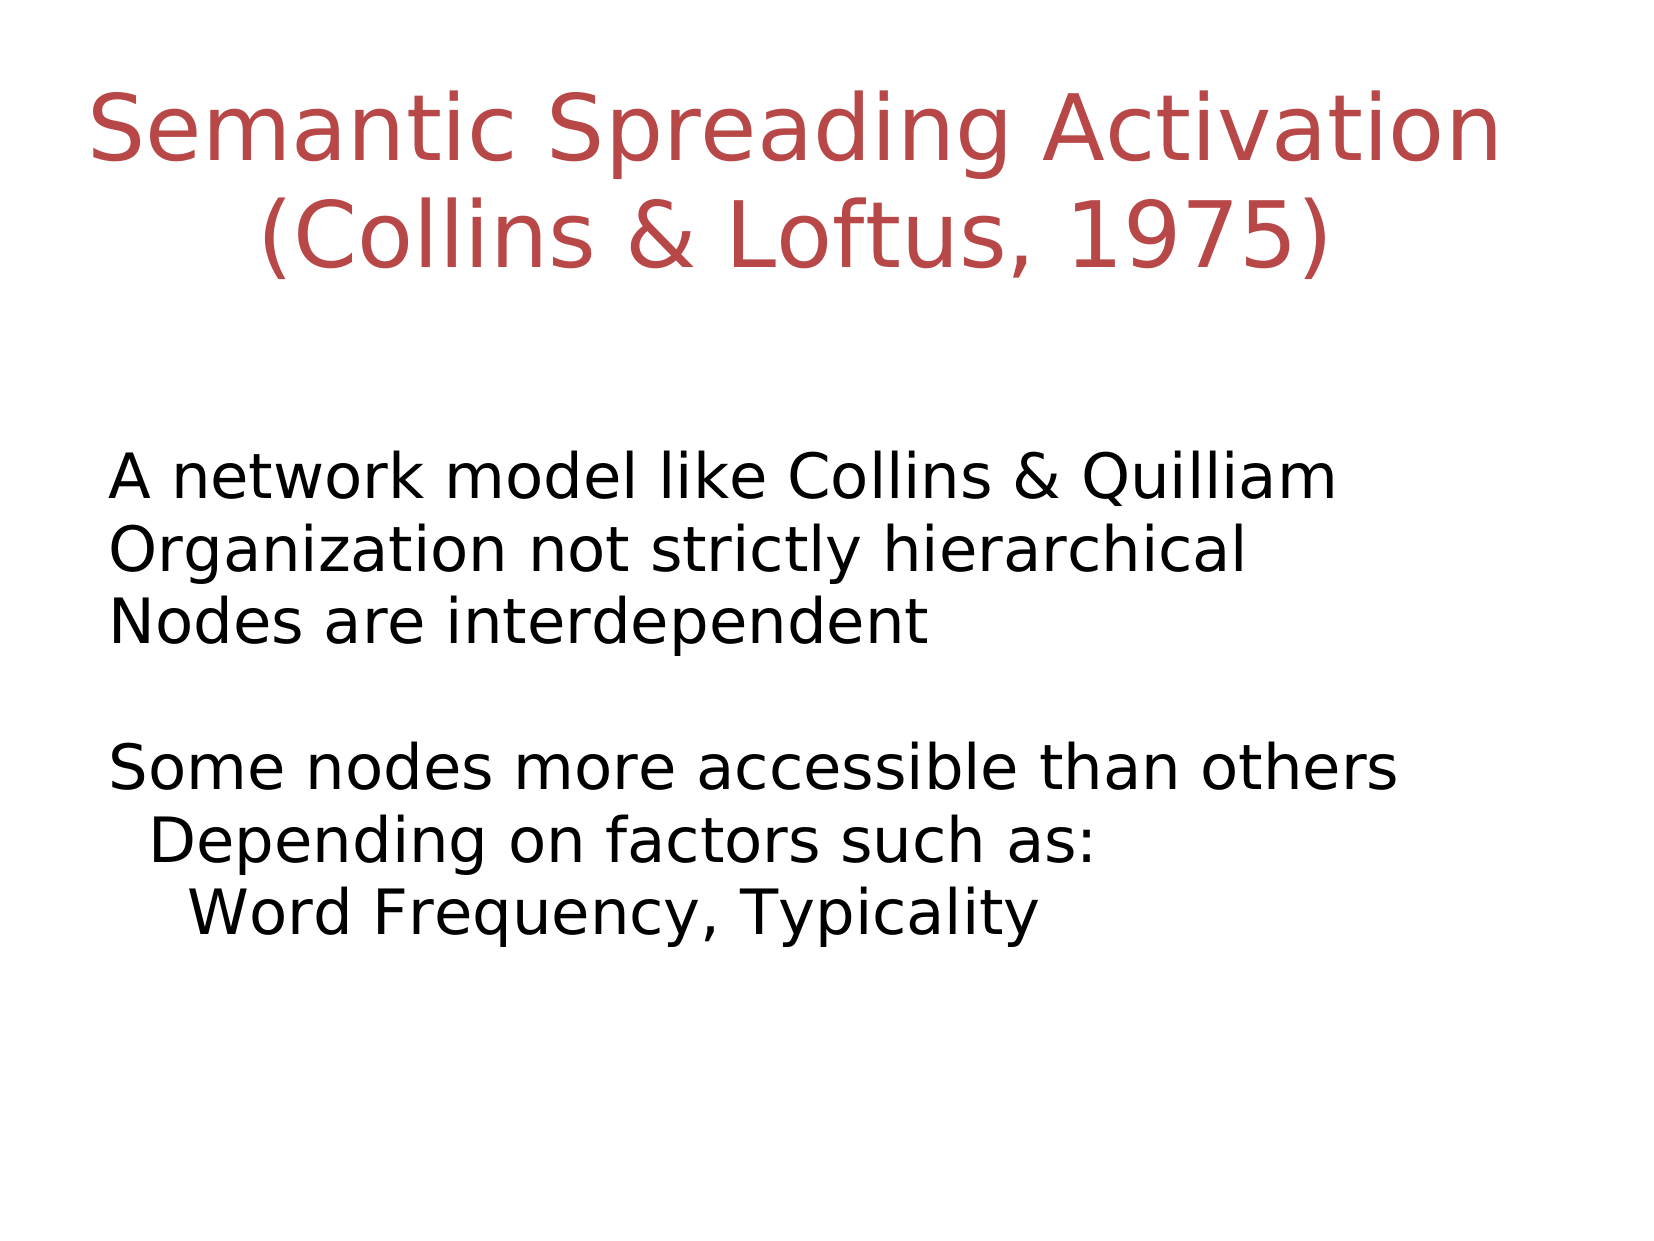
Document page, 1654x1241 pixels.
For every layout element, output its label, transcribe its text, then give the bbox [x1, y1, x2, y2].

title Semantic Spreading Activation (Collins & Loftus, 1975) [55, 75, 1538, 290]
subtitle A network model like Collins & Quilliam Organization not strictly hierarchical Nodes are interdependent Some nodes more accessible than others Depending on factors such as: Word Frequency, Typicality [75, 262, 1558, 1201]
